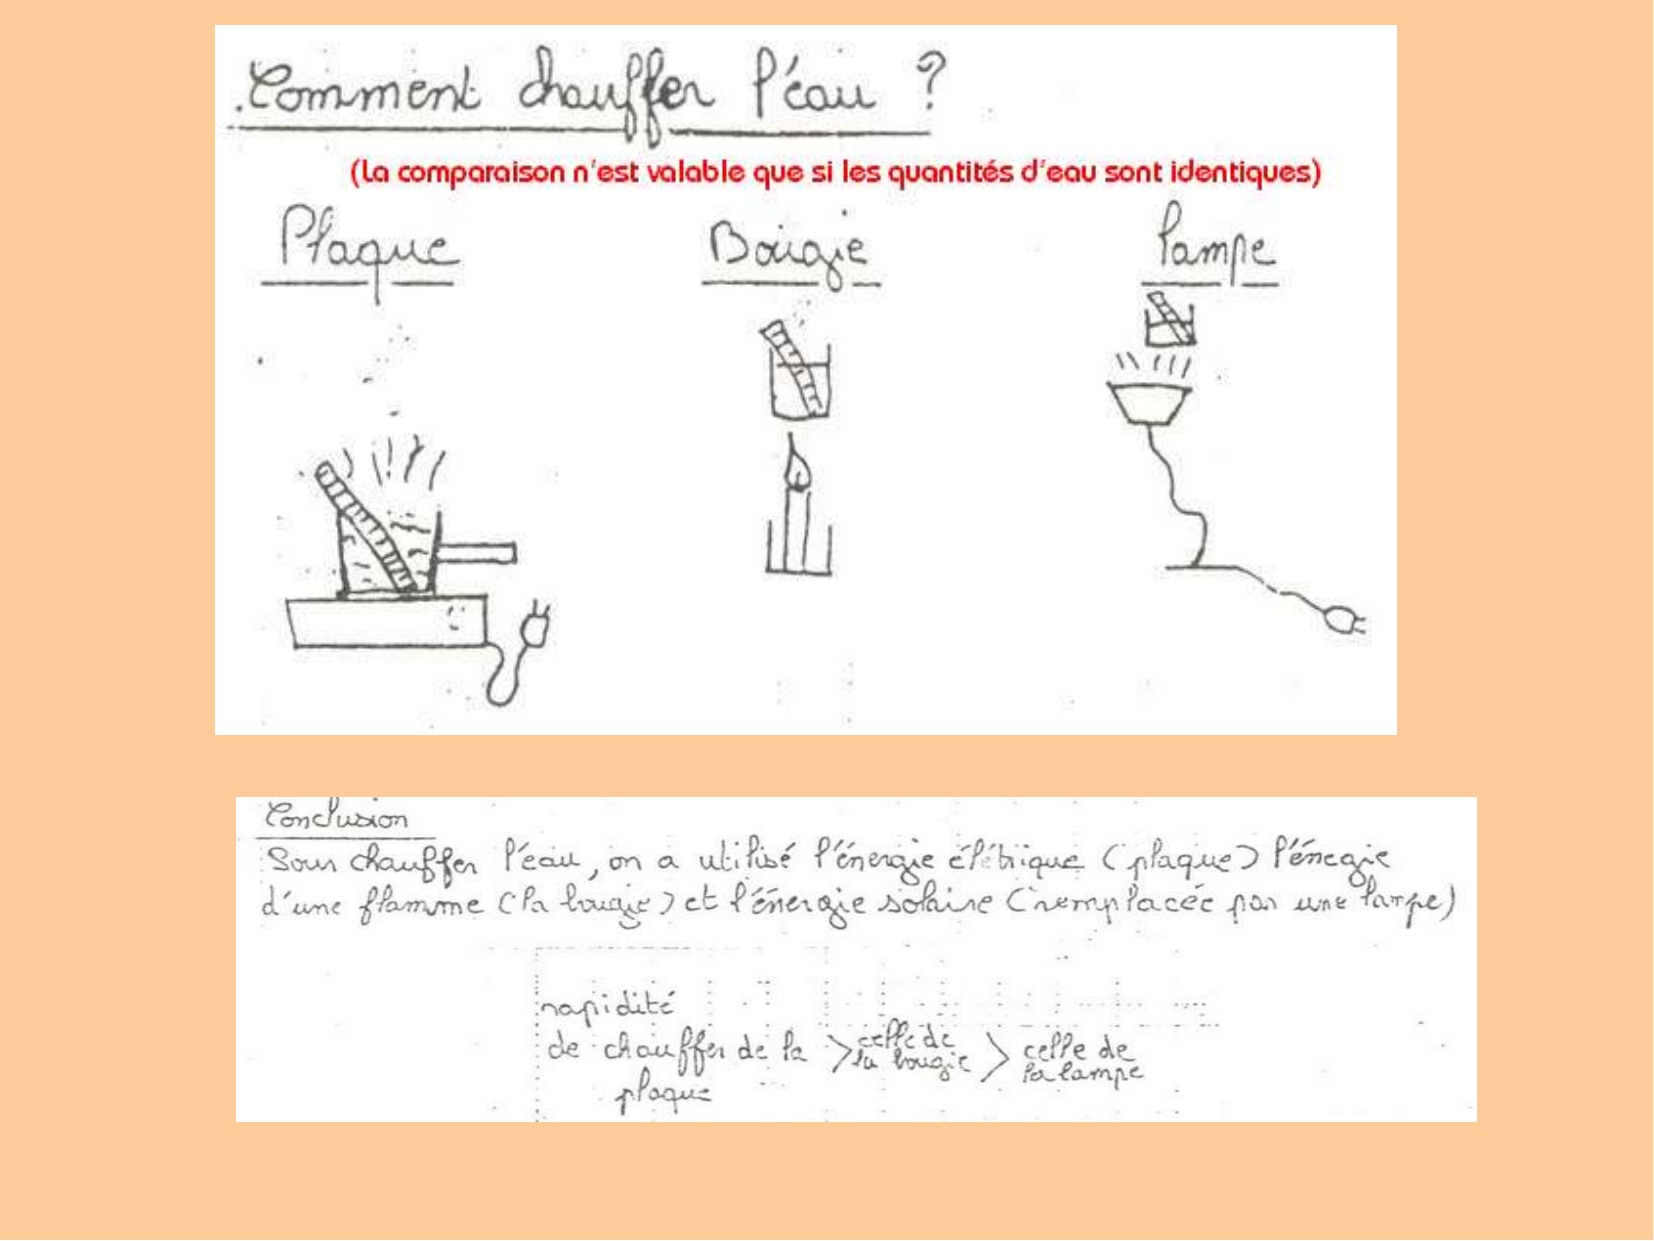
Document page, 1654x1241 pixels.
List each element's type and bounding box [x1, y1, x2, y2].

picture [236, 797, 1477, 1123]
picture [215, 25, 1397, 735]
